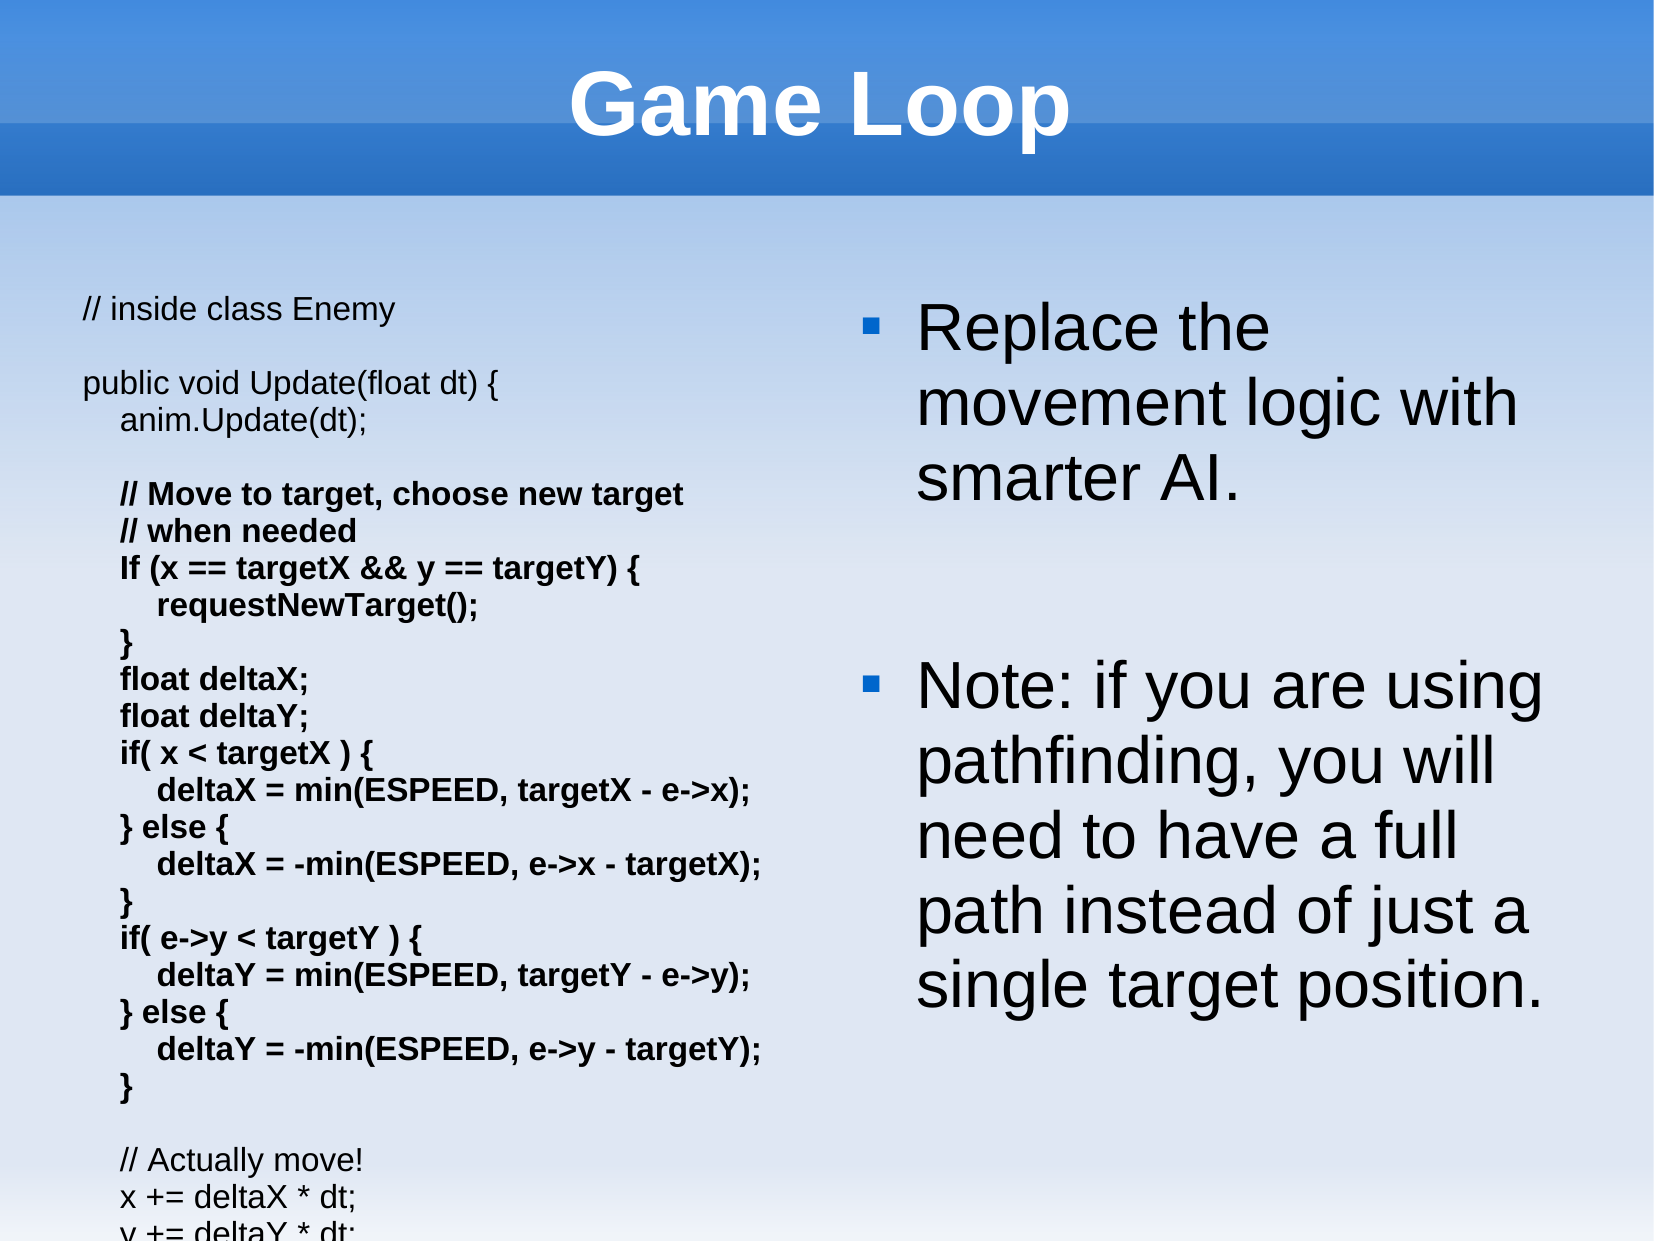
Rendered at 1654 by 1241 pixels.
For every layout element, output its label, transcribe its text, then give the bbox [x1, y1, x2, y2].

list // inside class Enemy public void Update(float dt) { anim.Update(dt); // Move to target, choose new target // when needed If (x == targetX && y == targetY) { requestNewTarget(); } float deltaX; float deltaY; if( x < targetX ) { deltaX = min(ESPEED, targetX - e->x); } else { deltaX = -min(ESPEED, e->x - targetX); } if( e->y < targetY ) { deltaY = min(ESPEED, targetY - e->y); } else { deltaY = -min(ESPEED, e->y - targetY); } // Actually move! x += deltaX * dt; y += deltaY * dt; } [82, 290, 809, 1241]
list Replace the movement logic with smarter AI. Note: if you are using pathfinding, you will need to have a full path instead of just a single target position. [845, 290, 1572, 1127]
title Game Loop [76, 0, 1565, 208]
picture [0, 0, 1654, 1241]
